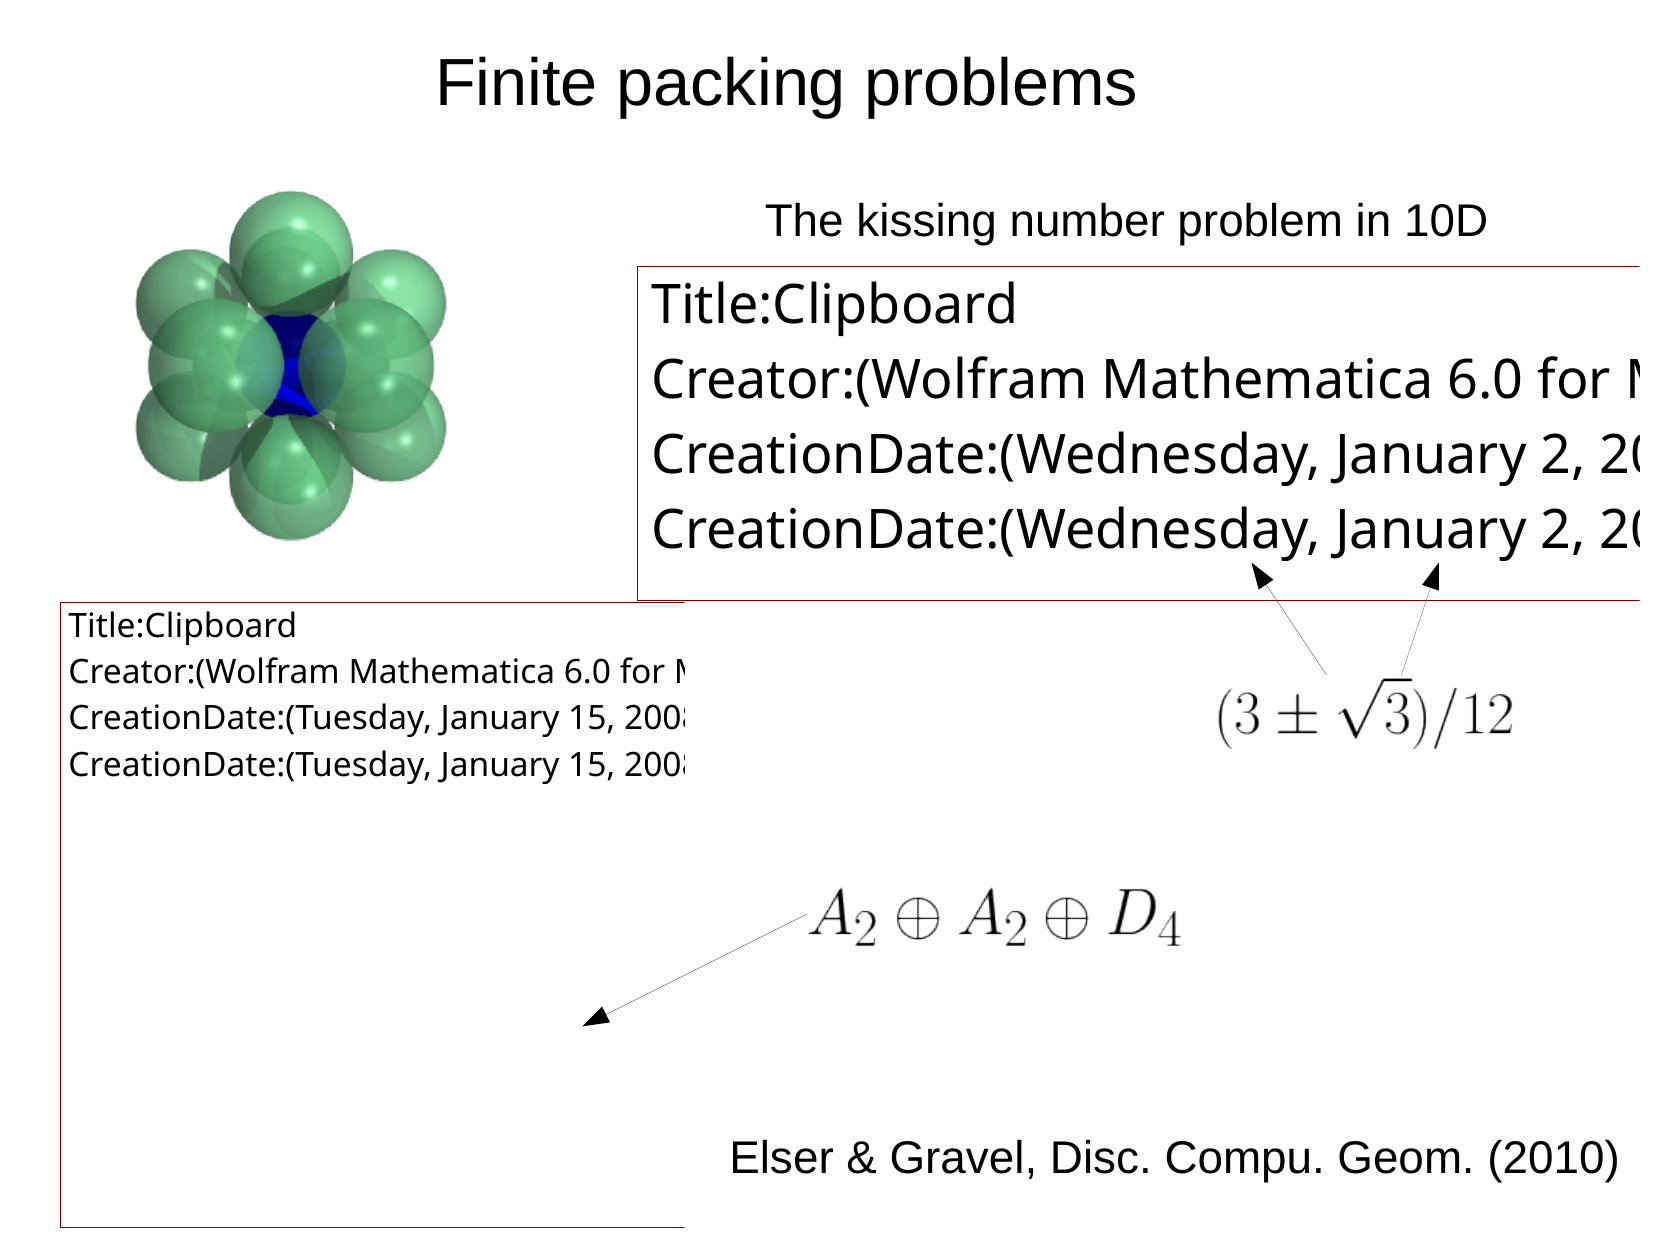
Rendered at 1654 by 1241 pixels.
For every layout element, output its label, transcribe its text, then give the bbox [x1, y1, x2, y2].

picture [57, 262, 1640, 1228]
text_box Elser & Gravel, Disc. Compu. Geom. (2010) [714, 1125, 1636, 1192]
text_box The kissing number problem in 10D [750, 187, 1538, 254]
text_box Finite packing problems [420, 37, 1171, 128]
picture [1217, 677, 1514, 751]
picture [132, 187, 451, 544]
picture [807, 886, 1183, 948]
